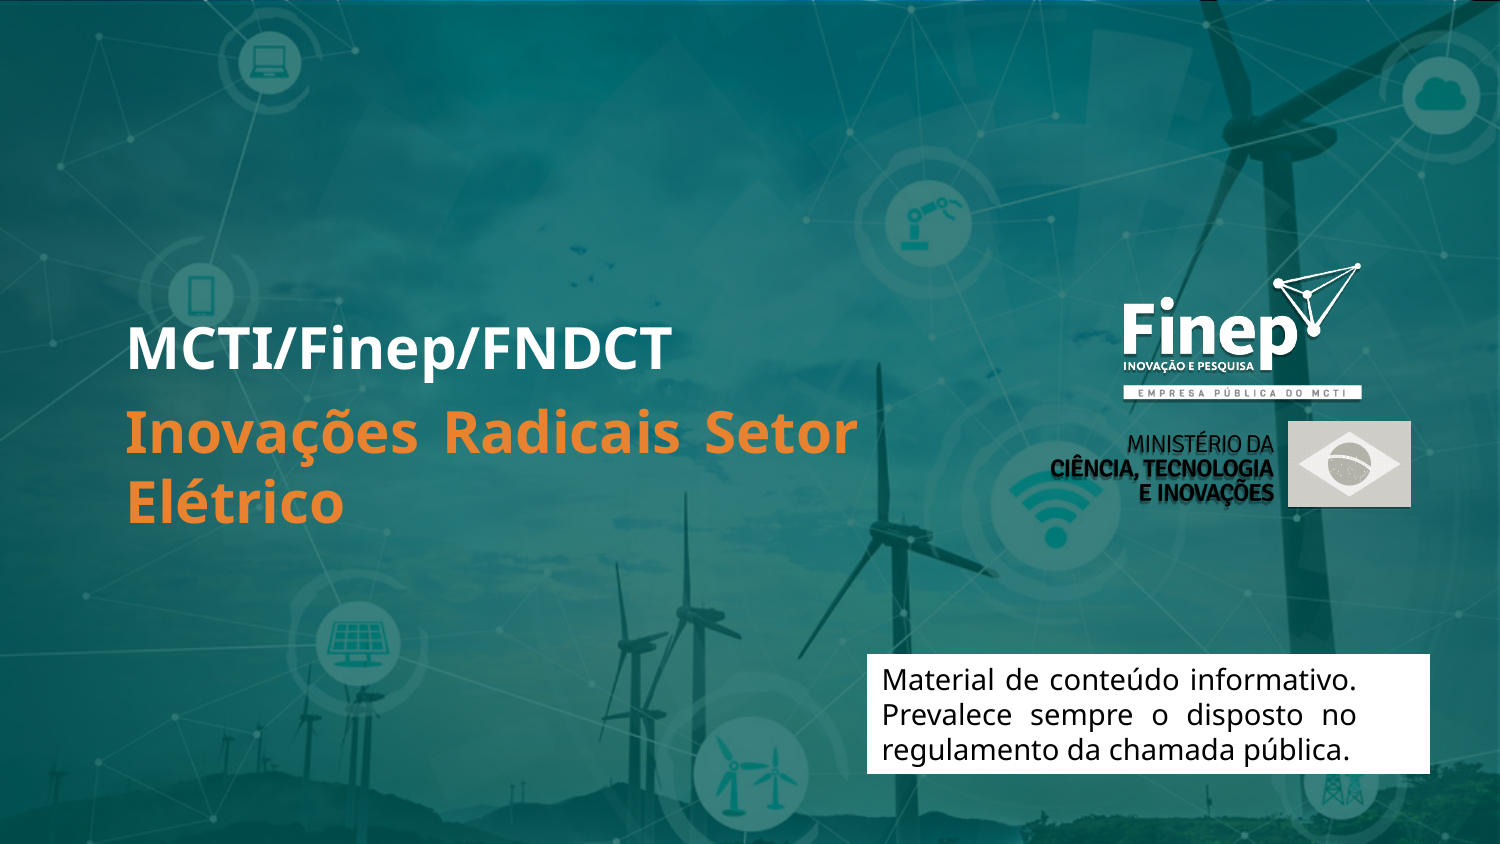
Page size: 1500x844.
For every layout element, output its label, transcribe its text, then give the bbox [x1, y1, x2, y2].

text_box Material de conteúdo informativo. Prevalece sempre o disposto no regulamento da chamada pública. [867, 654, 1430, 774]
picture [1045, 253, 1411, 526]
text_box MCTI/Finep/FNDCT Inovações Radicais Setor Elétrico [124, 301, 1030, 468]
text_box [0, 1, 1500, 844]
